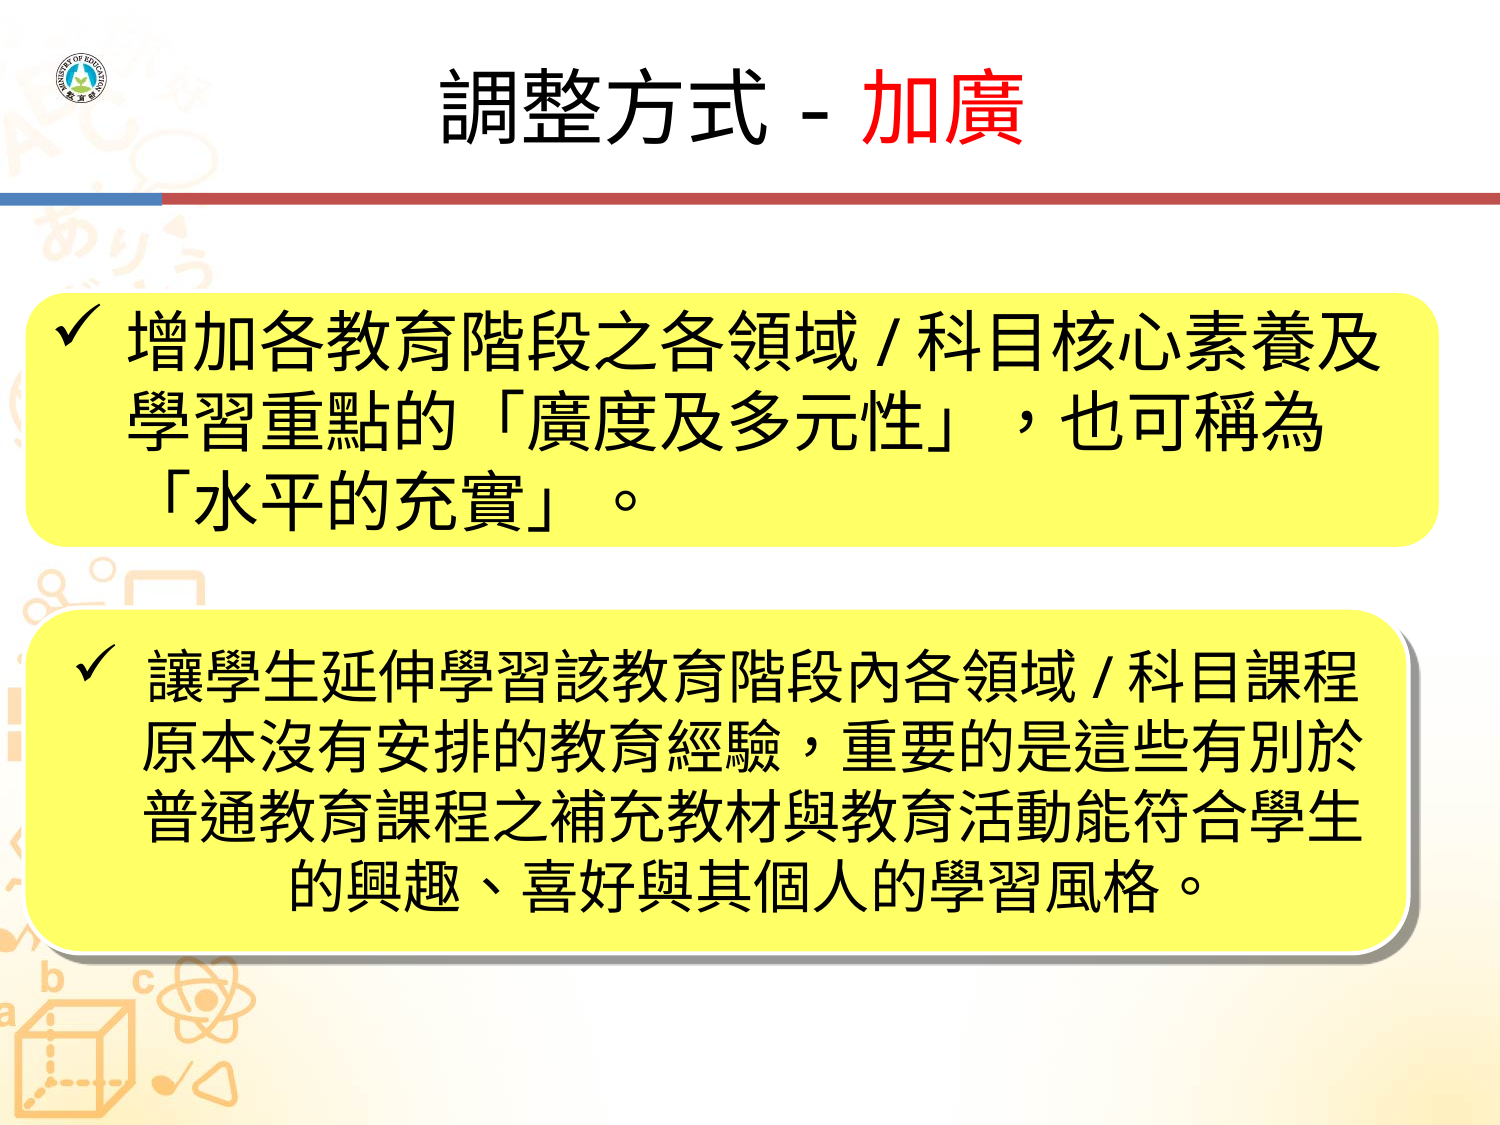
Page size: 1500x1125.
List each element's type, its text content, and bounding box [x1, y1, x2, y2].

text_box 增加各教育階段之各領域/科目核心素養及學習重點的「廣度及多元性」，也可稱為「水平的充實」。 [23, 290, 1441, 550]
text_box 讓學生延伸學習該教育階段內各領域/科目課程原本沒有安排的教育經驗，重要的是這些有別於普通教育課程之補充教材與教育活動能符合學生的興趣、喜好與其個人的學習風格。 [23, 607, 1409, 954]
picture [0, 0, 1500, 192]
picture [0, 205, 1500, 1125]
text_box 調整方式-加廣 [0, 47, 1483, 163]
text_box [0, 192, 1500, 206]
